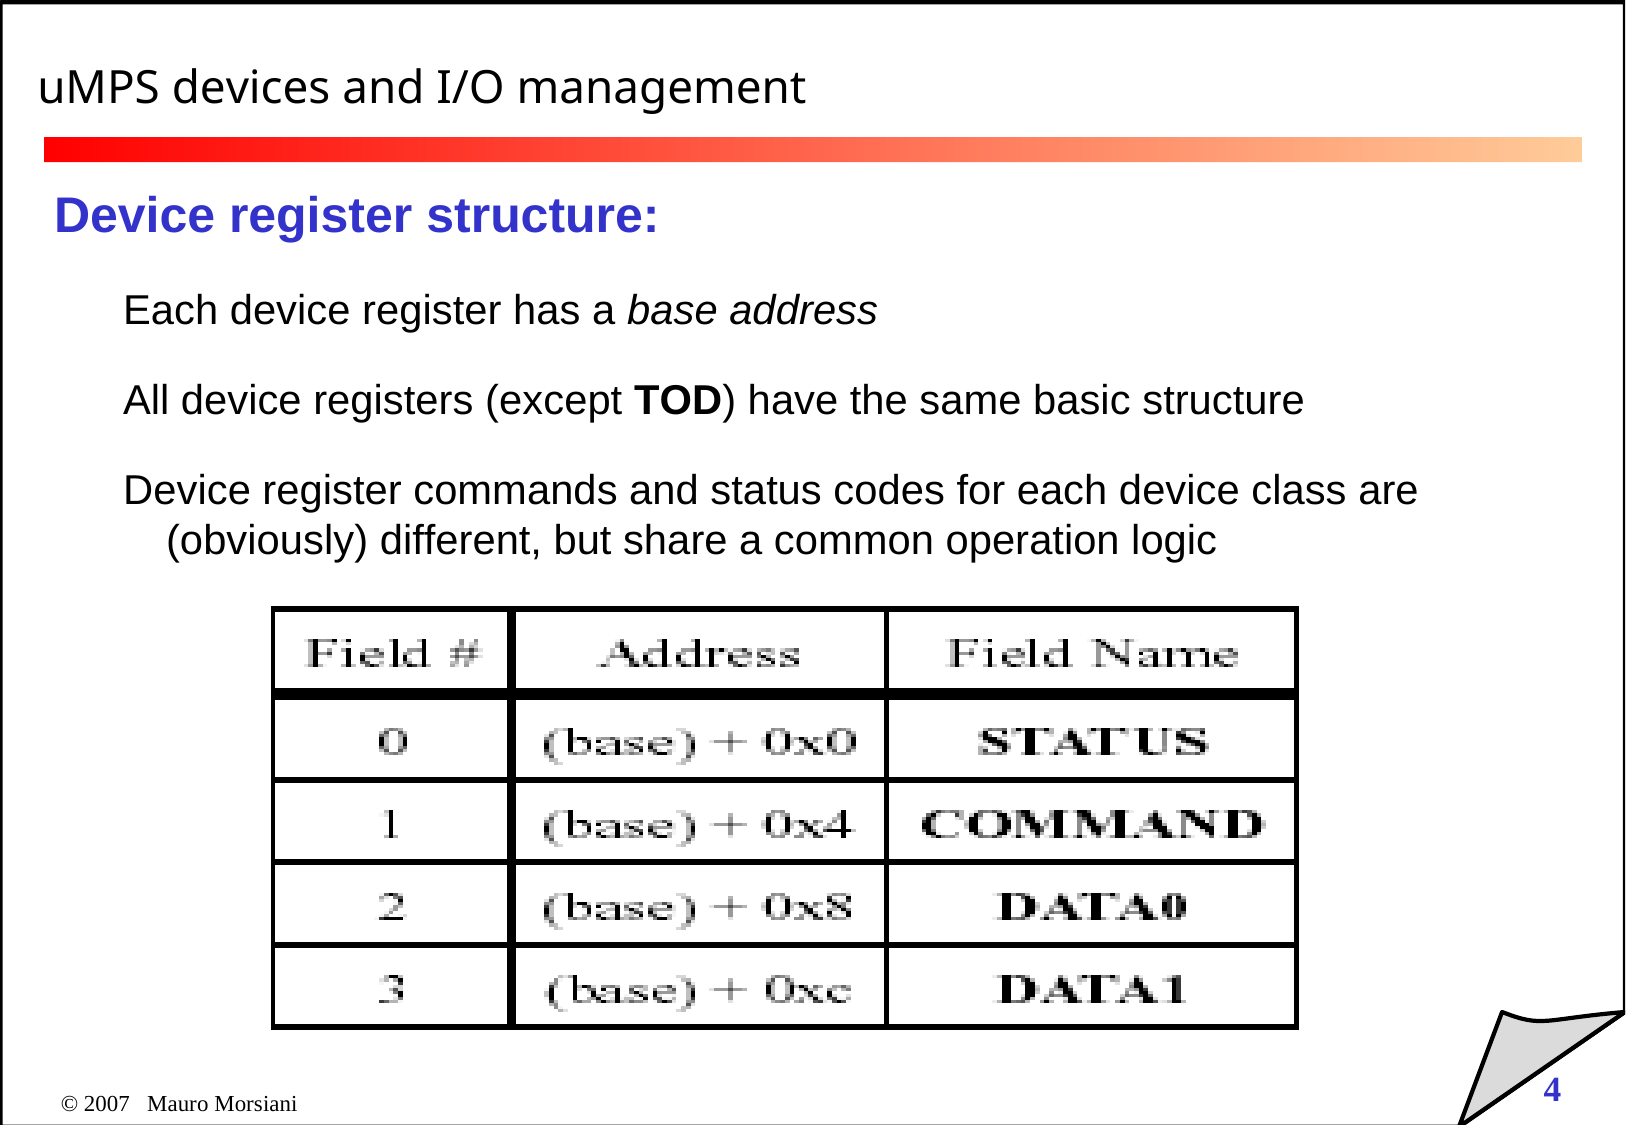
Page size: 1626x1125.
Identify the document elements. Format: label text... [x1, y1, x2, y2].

list Device register structure: Each device register has a base address All device registers (except TOD) have the same basic structure Device register commands and status codes for each device class are (obviously) different, but share a common operation logic [54, 187, 1557, 568]
picture [257, 597, 1309, 1037]
title uMPS devices and I/O management [37, 44, 1587, 130]
